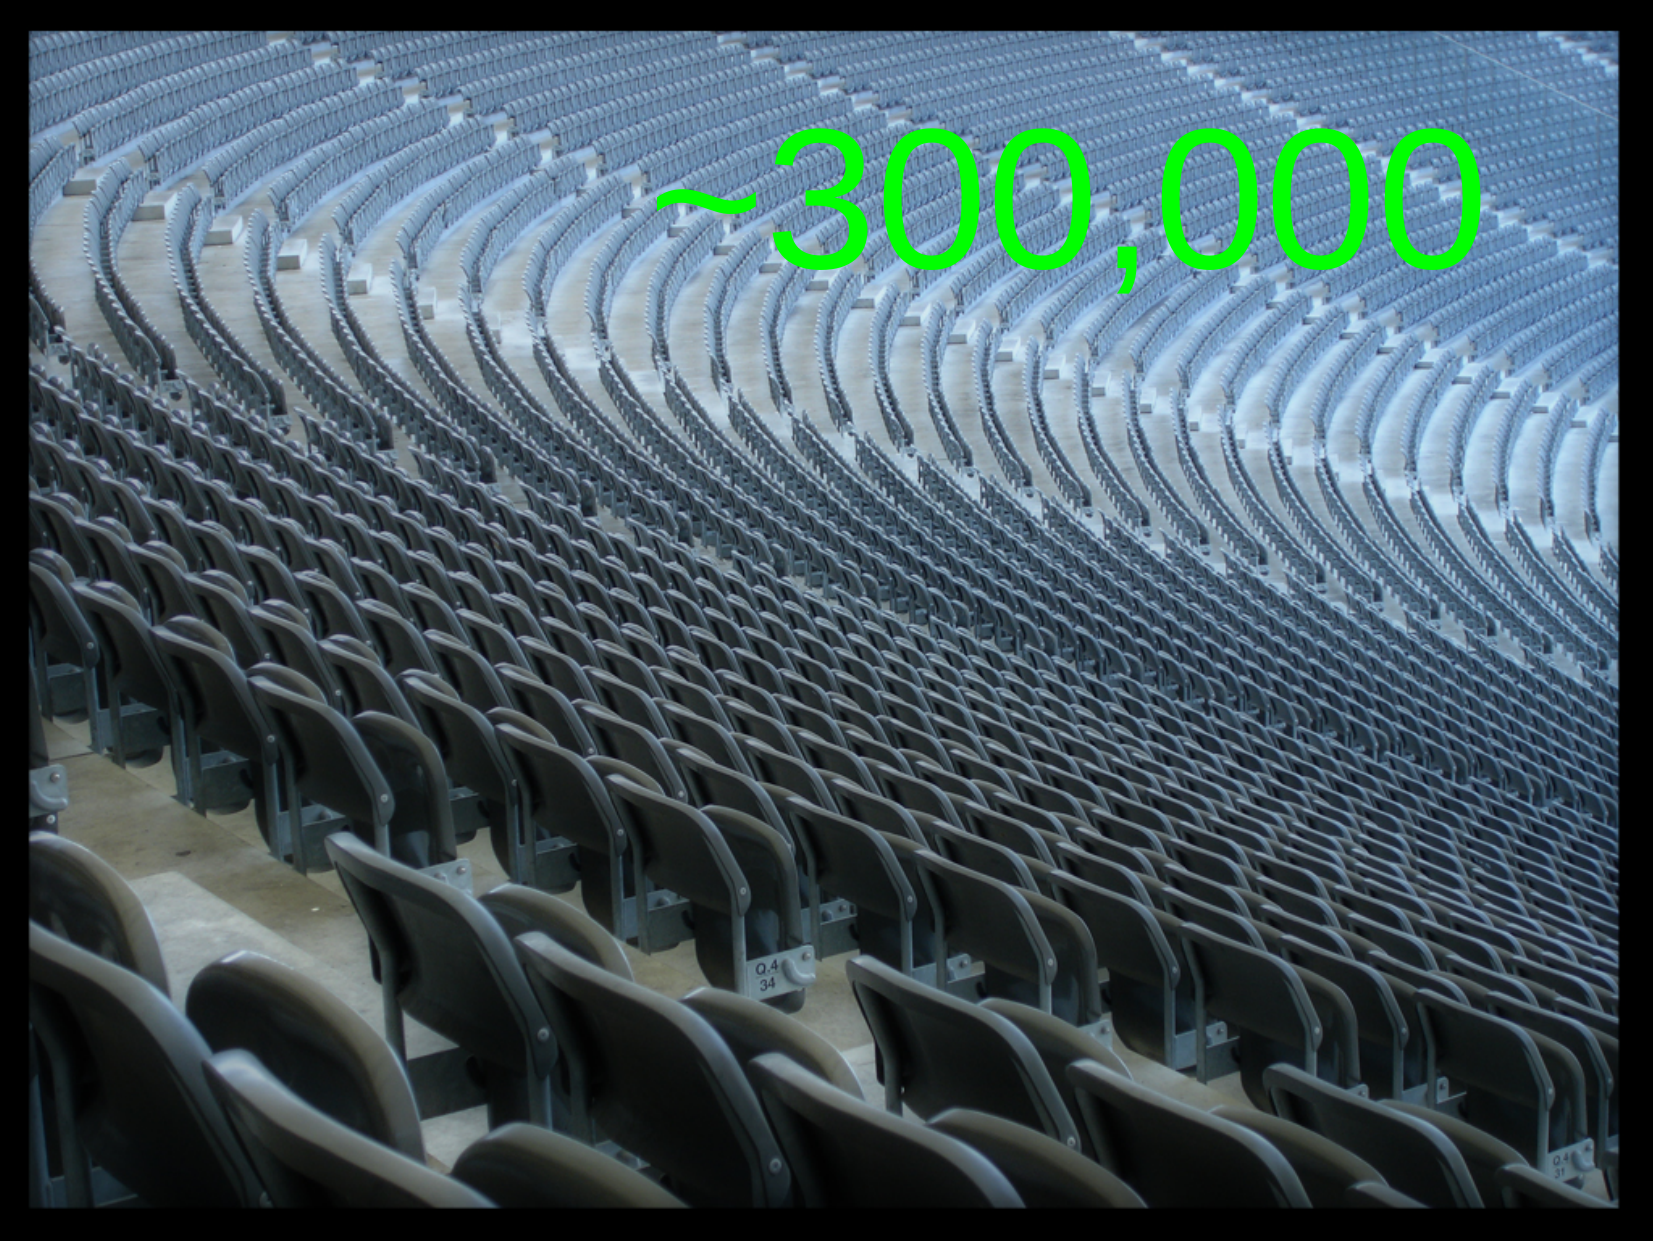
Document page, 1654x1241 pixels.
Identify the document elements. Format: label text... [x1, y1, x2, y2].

picture [0, 0, 1653, 1238]
title ~300,000 [562, 75, 1576, 323]
